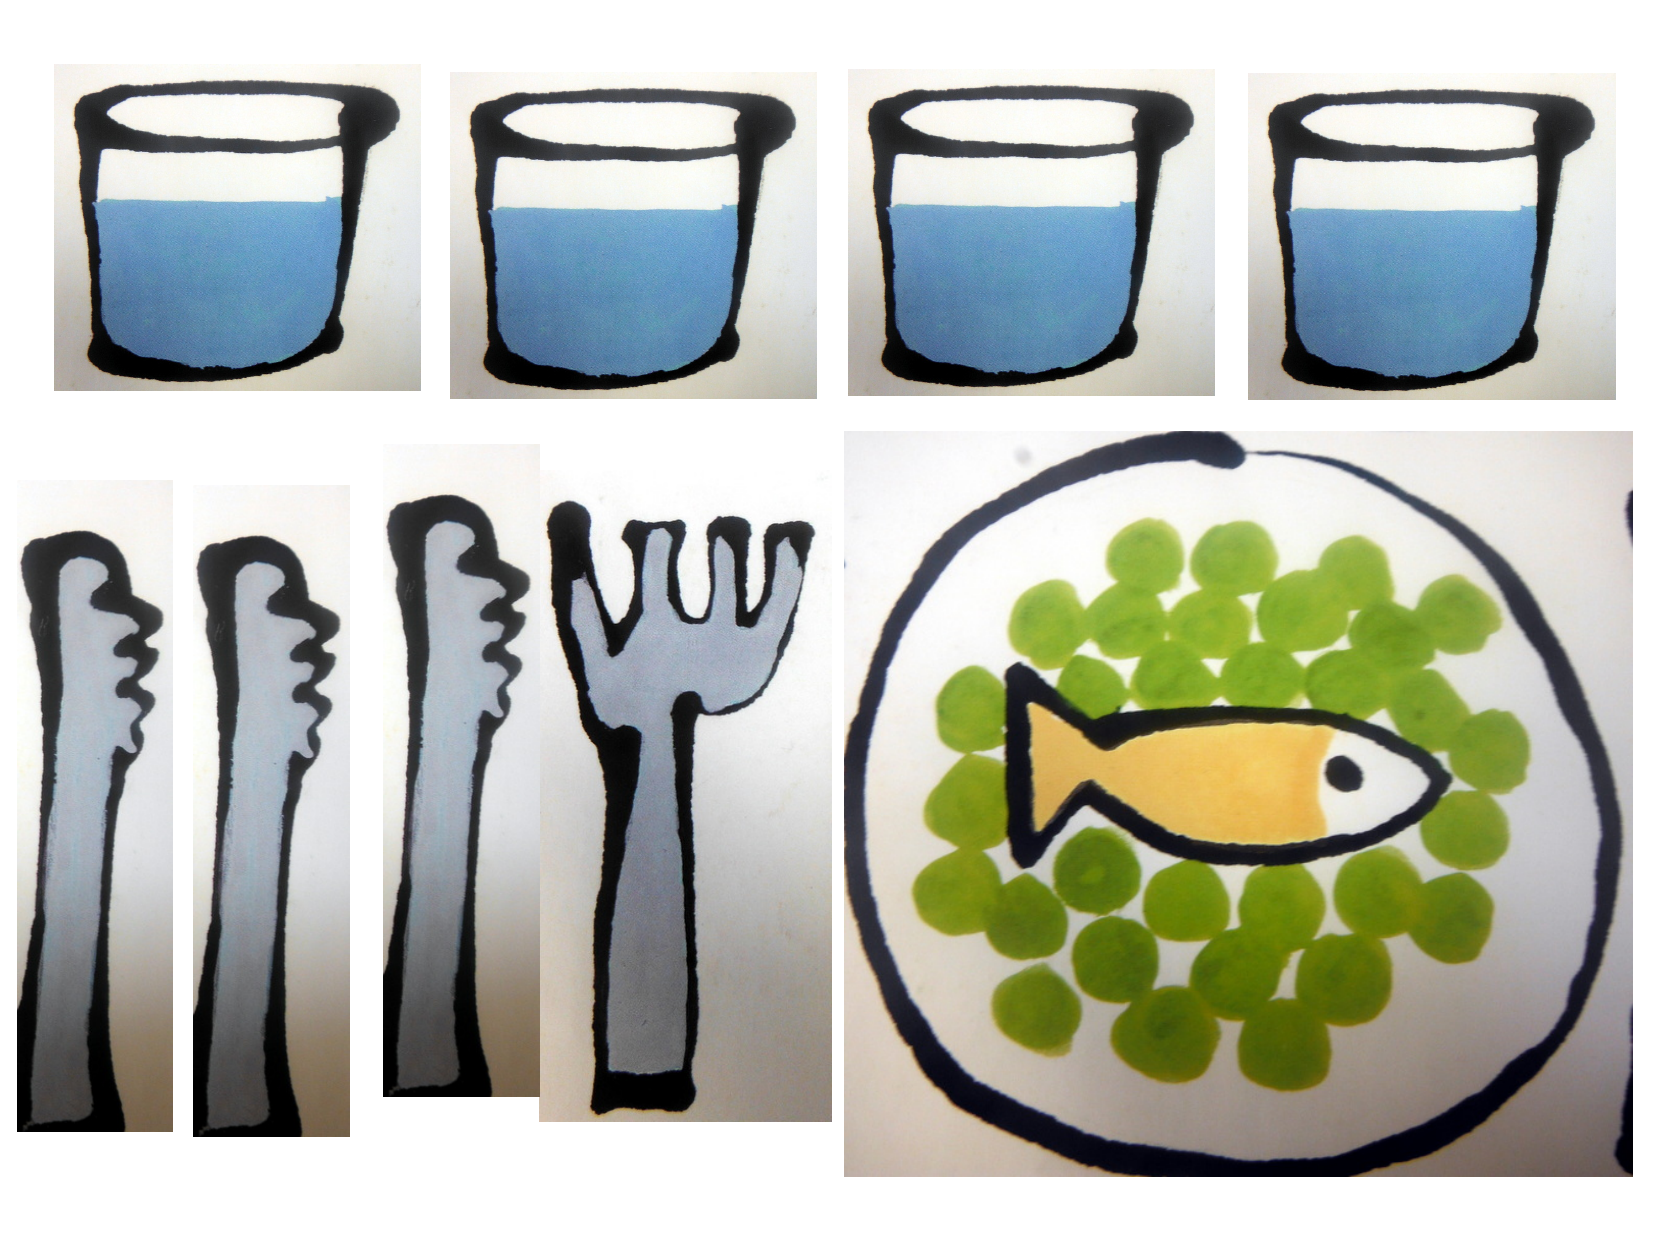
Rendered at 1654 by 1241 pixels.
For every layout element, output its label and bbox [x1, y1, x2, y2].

picture [848, 69, 1215, 396]
picture [1248, 73, 1616, 400]
picture [193, 485, 350, 1137]
picture [383, 444, 832, 1122]
picture [844, 431, 1633, 1177]
picture [17, 480, 173, 1132]
picture [450, 72, 817, 399]
picture [54, 64, 421, 391]
